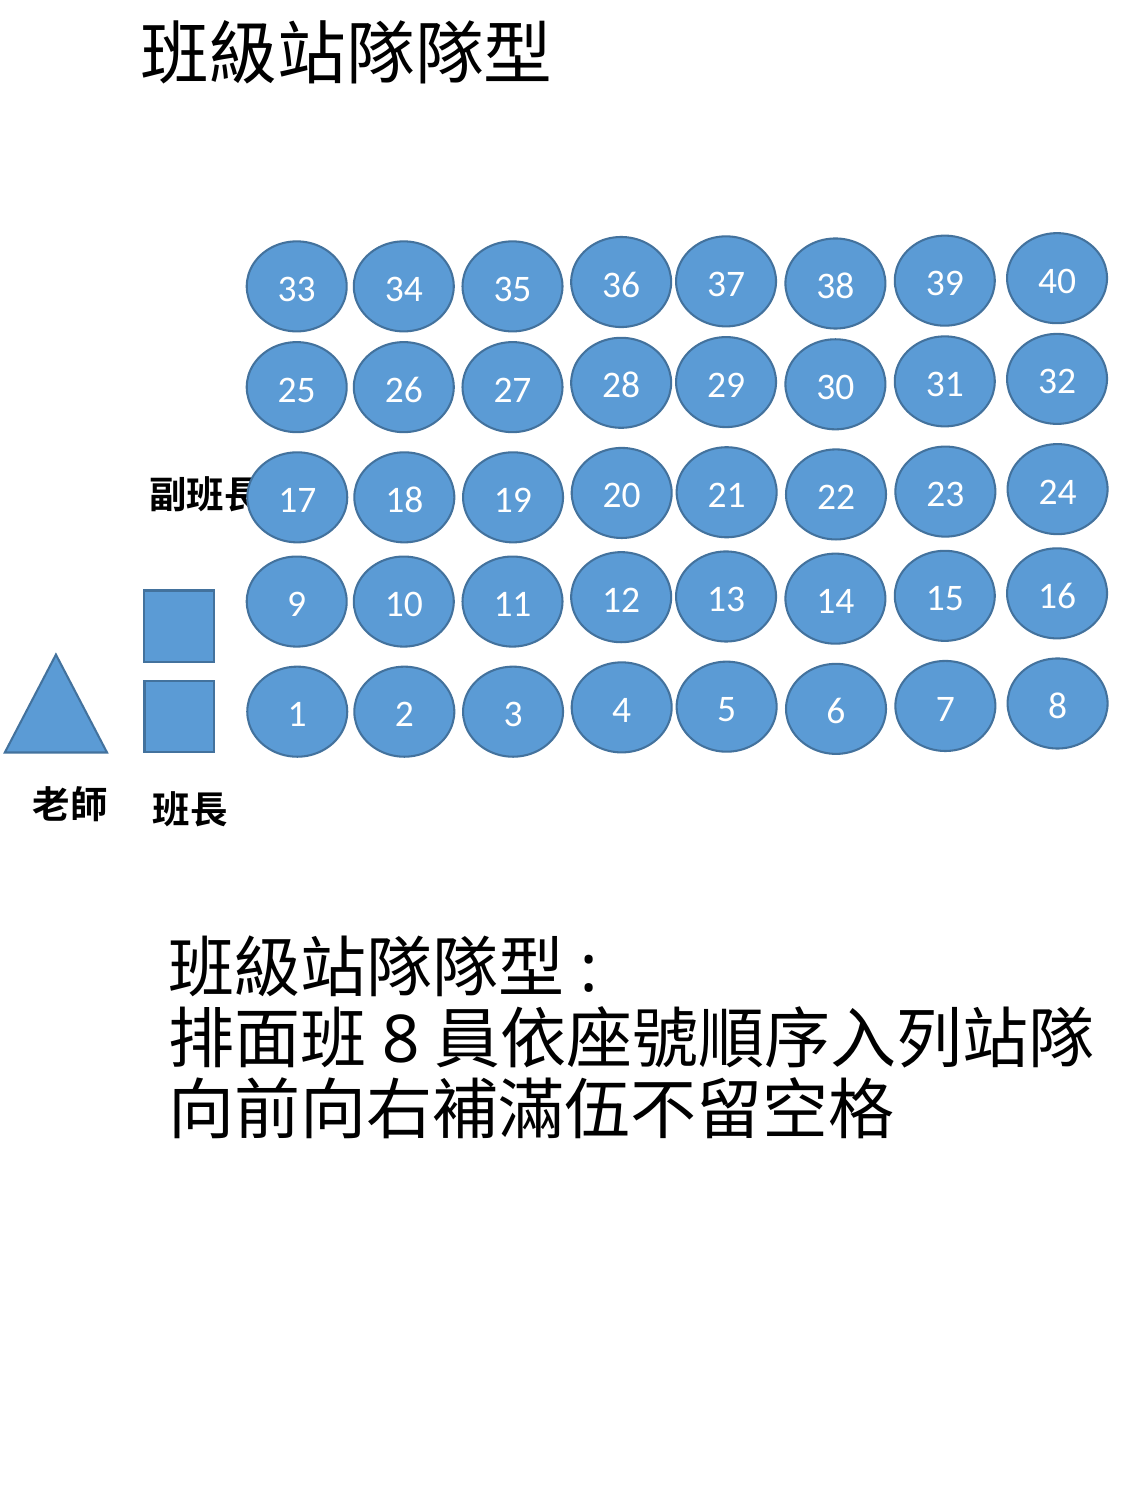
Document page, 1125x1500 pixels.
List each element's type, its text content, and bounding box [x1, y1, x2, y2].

text_box 16 [1007, 548, 1108, 639]
text_box 1 [247, 666, 348, 757]
text_box [144, 680, 215, 753]
text_box 33 [246, 241, 347, 332]
text_box 3 [463, 666, 564, 757]
text_box 19 [463, 452, 564, 543]
text_box 4 [571, 662, 672, 753]
text_box 18 [354, 452, 455, 543]
text_box 10 [353, 556, 454, 647]
text_box 老師 [17, 773, 94, 864]
text_box [144, 590, 214, 663]
text_box 8 [1007, 658, 1108, 749]
text_box 11 [462, 556, 563, 647]
text_box 14 [785, 553, 886, 644]
text_box 36 [571, 236, 672, 328]
text_box 30 [785, 339, 886, 430]
text_box 34 [353, 241, 454, 332]
text_box 15 [894, 550, 995, 641]
text_box 9 [246, 556, 347, 647]
text_box 副班長 [134, 464, 211, 591]
text_box 38 [785, 238, 886, 329]
text_box [4, 654, 108, 753]
text_box 23 [895, 446, 996, 537]
text_box 28 [571, 337, 672, 428]
text_box 25 [246, 342, 347, 433]
text_box 40 [1007, 233, 1108, 324]
text_box 7 [895, 660, 996, 752]
text_box 39 [894, 235, 995, 326]
text_box 32 [1007, 333, 1108, 424]
text_box 12 [571, 552, 672, 643]
text_box 27 [462, 342, 563, 433]
text_box 29 [676, 337, 777, 428]
text_box 13 [676, 551, 777, 642]
text_box 班長 [138, 778, 214, 868]
text_box 6 [786, 663, 887, 754]
text_box 17 [247, 452, 348, 543]
title 班級站隊隊型 [125, 0, 1096, 202]
text_box 班級站隊隊型: 排面班8員依座號順序入列站隊 向前向右補滿伍不留空格 [153, 896, 1124, 1187]
text_box 35 [462, 241, 563, 332]
text_box 37 [676, 236, 777, 327]
text_box 5 [676, 661, 777, 752]
text_box 2 [354, 666, 455, 757]
text_box 22 [786, 449, 887, 540]
text_box 26 [353, 342, 454, 433]
text_box 24 [1007, 444, 1108, 535]
text_box 21 [676, 447, 777, 538]
text_box 20 [571, 447, 672, 538]
text_box 31 [894, 336, 995, 427]
